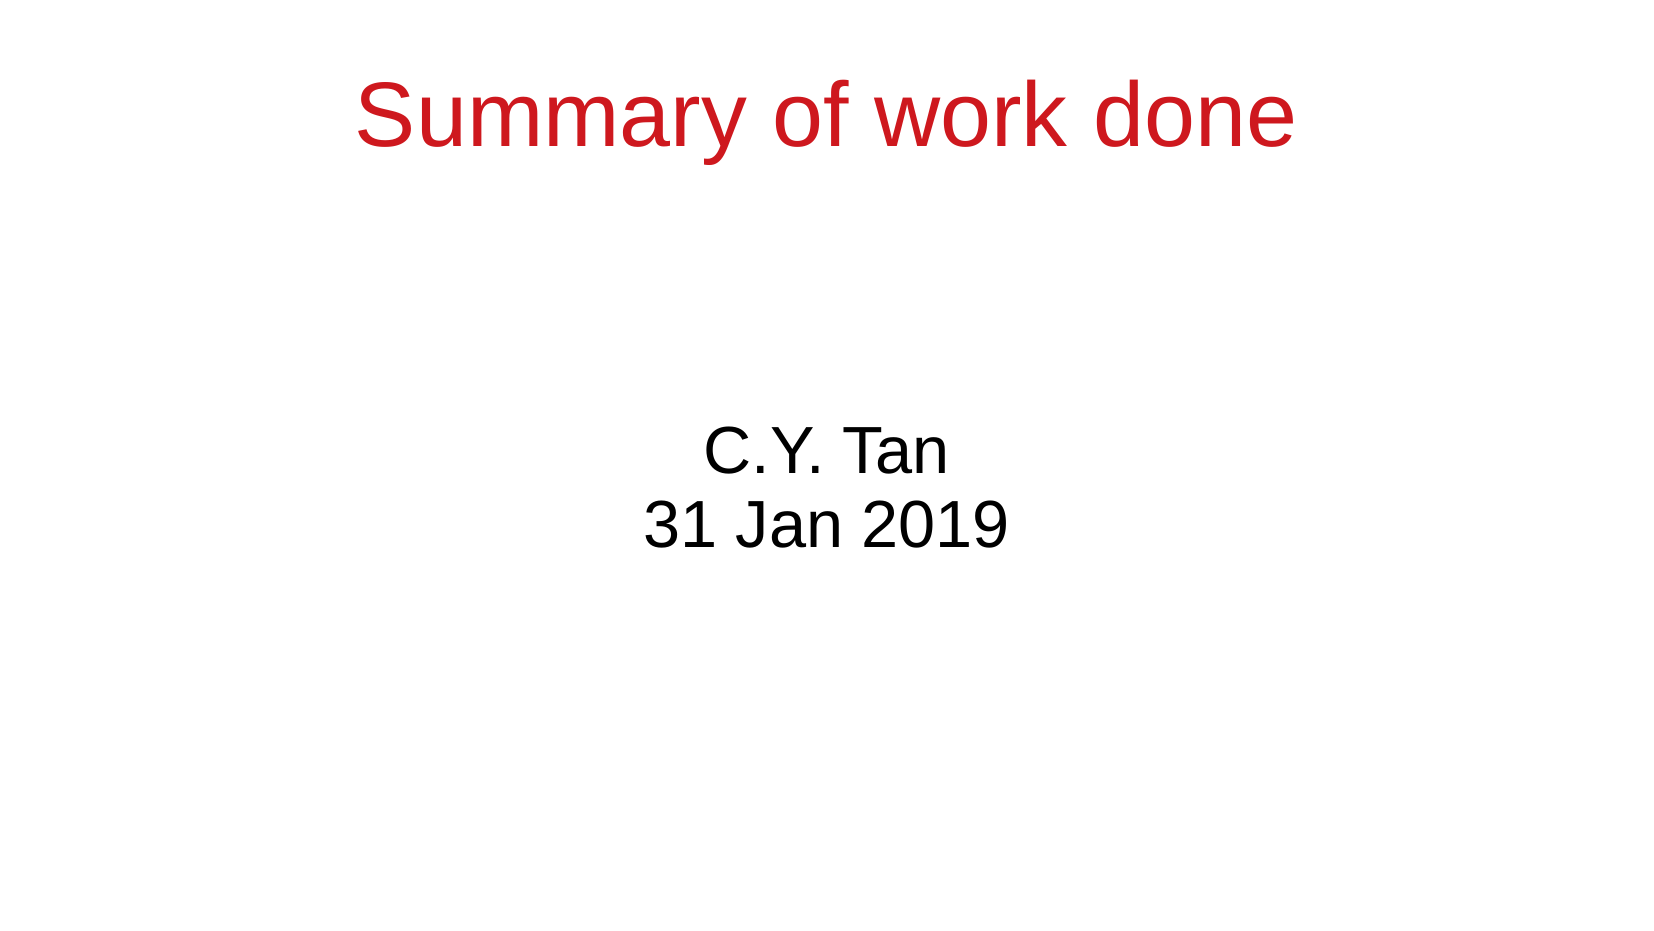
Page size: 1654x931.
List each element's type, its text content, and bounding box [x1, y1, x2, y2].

title Summary of work done [82, 37, 1571, 193]
subtitle C.Y. Tan 31 Jan 2019 [82, 217, 1571, 758]
